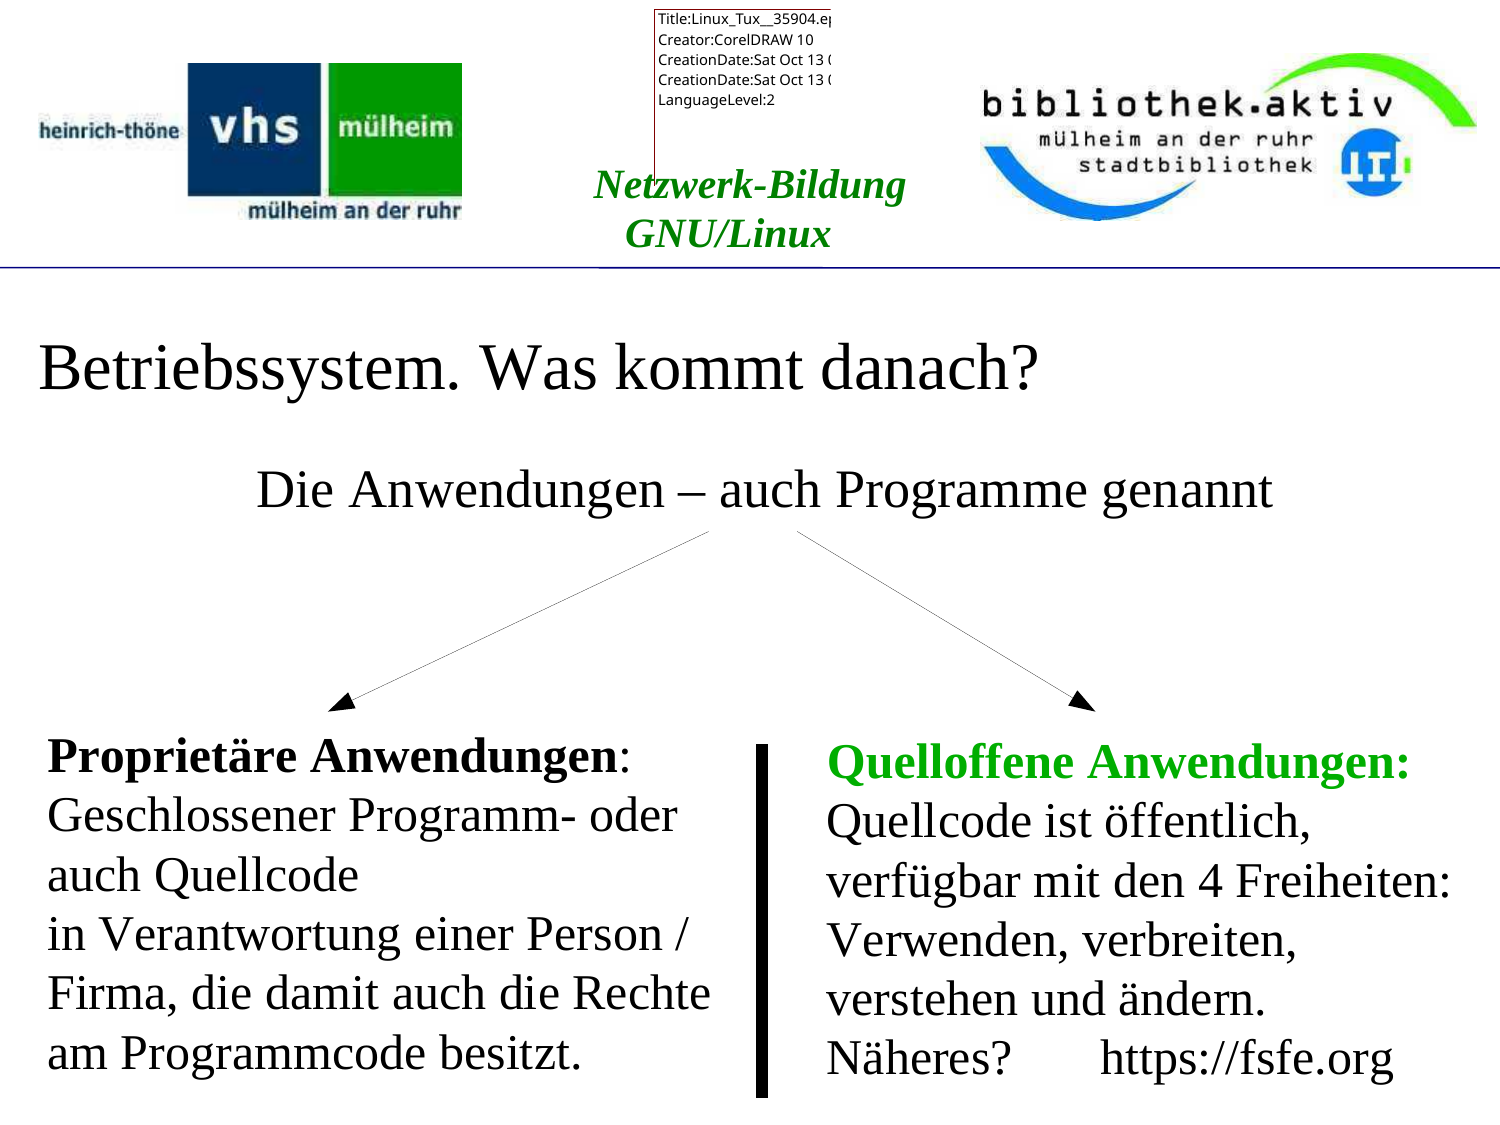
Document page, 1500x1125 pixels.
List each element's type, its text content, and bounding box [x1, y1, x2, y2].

picture [980, 53, 1477, 221]
text_box Proprietäre Anwendungen: Geschlossener Programm- oder auch Quellcode in Verantwortung einer Person / Firma, die damit auch die Rechte am Programmcode besitzt. [32, 717, 739, 1093]
text_box Die Anwendungen – auch Programme genannt [242, 448, 1300, 555]
picture [653, 8, 831, 151]
text_box Quelloffene Anwendungen: Quellcode ist öffentlich, verfügbar mit den 4 Freiheiten: Verwenden, verbreiten, verstehen und ändern. Näheres? https://fsfe.org [812, 723, 1492, 1096]
text_box Betriebssystem. Was kommt danach? [23, 318, 1394, 426]
picture [38, 63, 462, 220]
text_box Netzwerk-Bildung GNU/Linux [578, 151, 934, 266]
